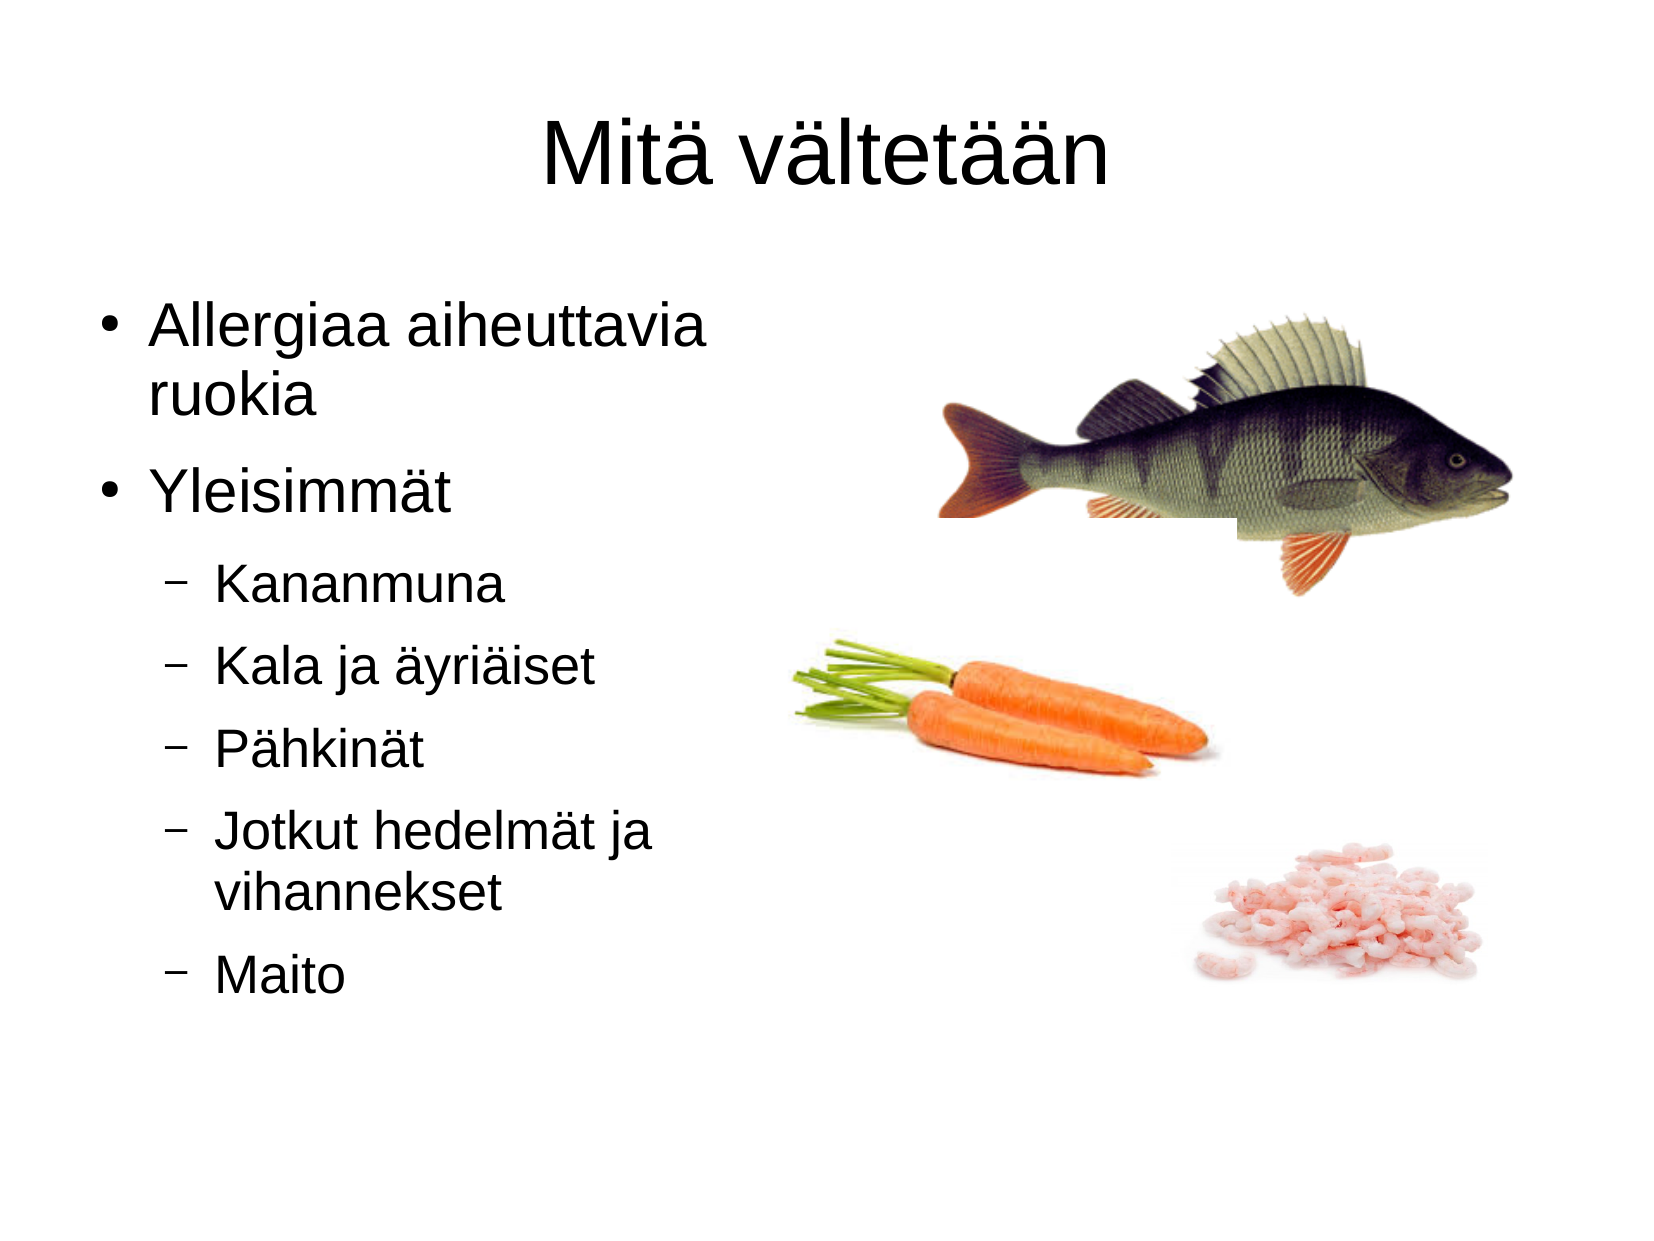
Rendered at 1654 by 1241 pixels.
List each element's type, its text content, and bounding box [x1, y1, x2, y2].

list Allergiaa aiheuttavia ruokia Yleisimmät Kananmuna Kala ja äyriäiset Pähkinät Jotkut hedelmät ja vihannekset Maito [82, 290, 809, 1010]
picture [761, 274, 1528, 1029]
title Mitä vältetään [82, 31, 1570, 274]
